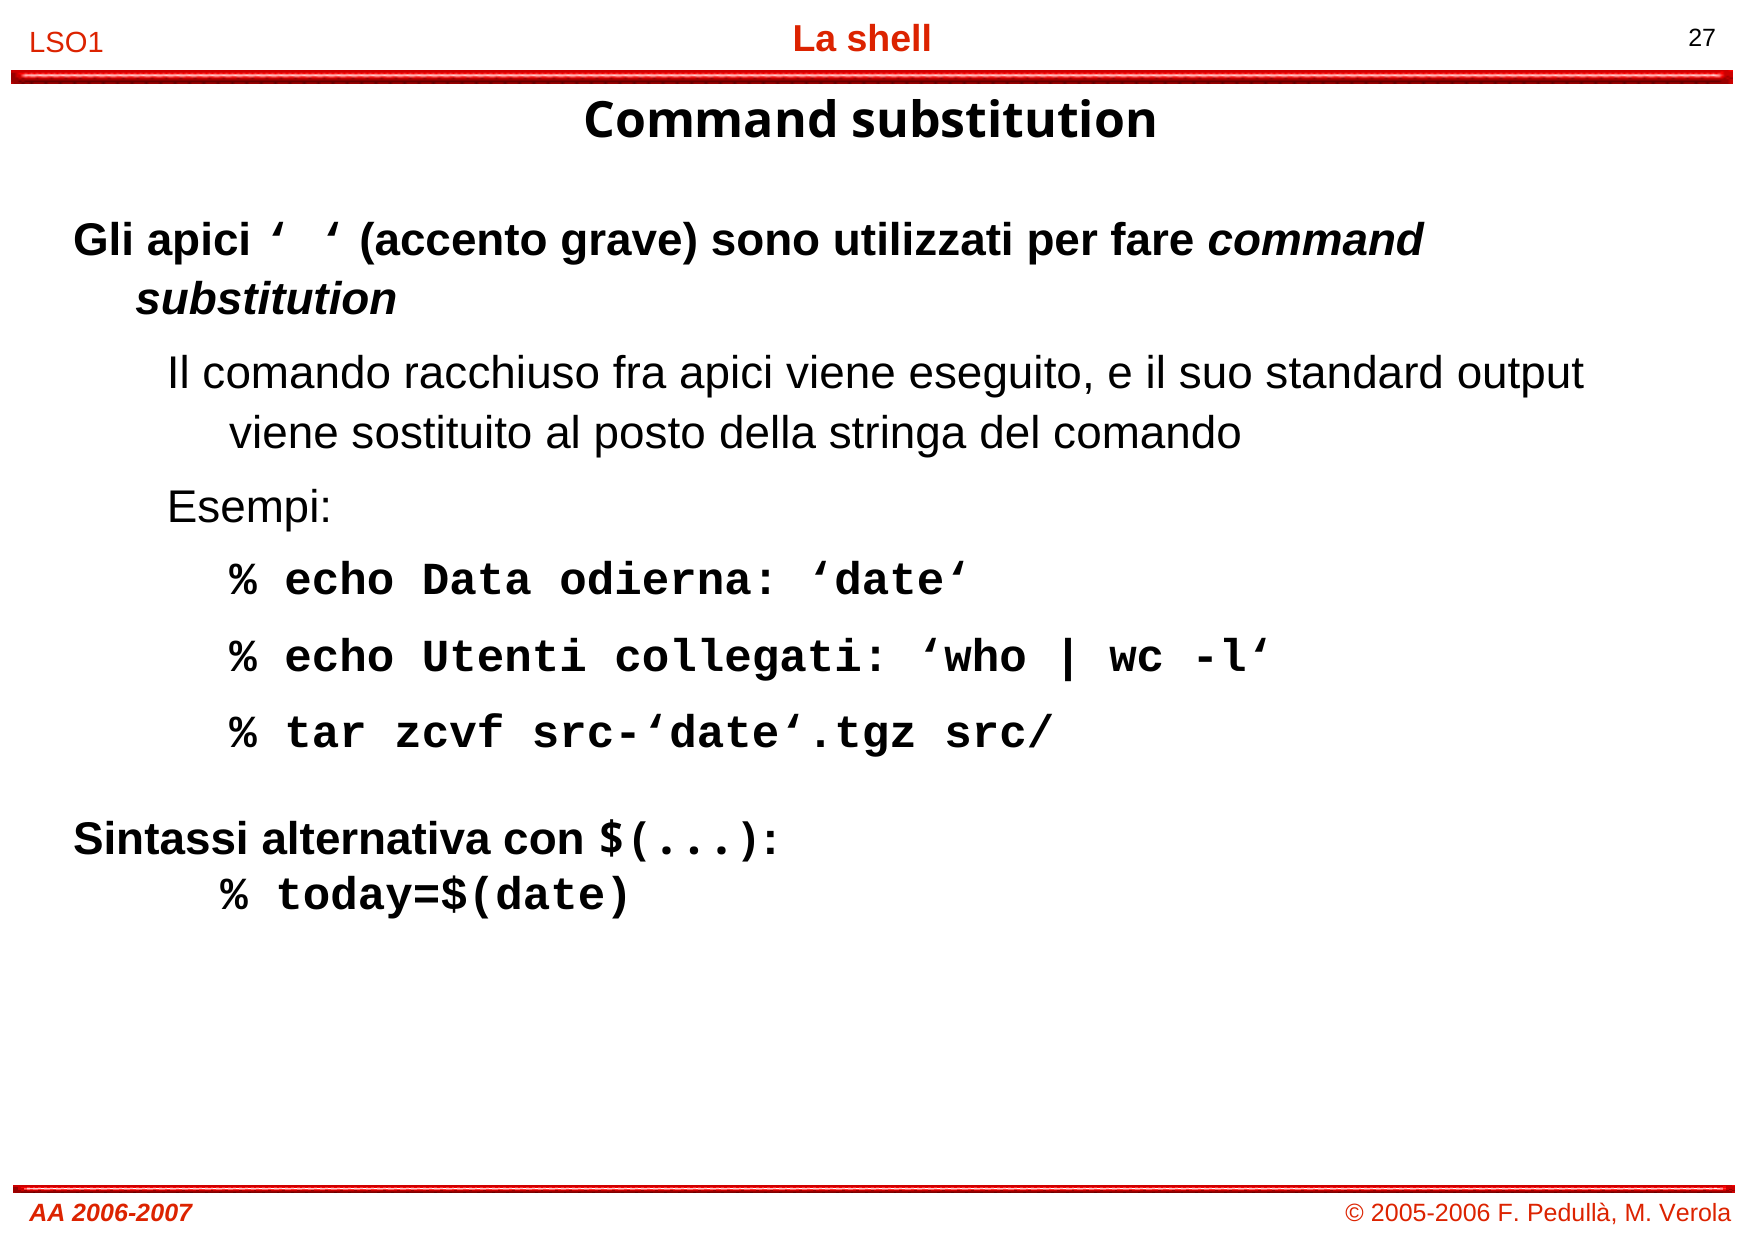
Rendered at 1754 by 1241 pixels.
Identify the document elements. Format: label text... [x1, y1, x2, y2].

picture [11, 70, 1733, 84]
list Gli apici ‘ ‘ (accento grave) sono utilizzati per fare command substitution Il comando racchiuso fra apici viene eseguito, e il suo standard output viene sostituito al posto della stringa del comando Esempi: % echo Data odierna: ‘date‘ % echo Utenti collegati: ‘who | wc -l‘ % tar zcvf src-‘date‘.tgz src/ Sintassi alternativa con $(...): % today=$(date) [58, 206, 1696, 978]
title Command substitution [547, 72, 1194, 168]
picture [13, 1185, 1735, 1193]
